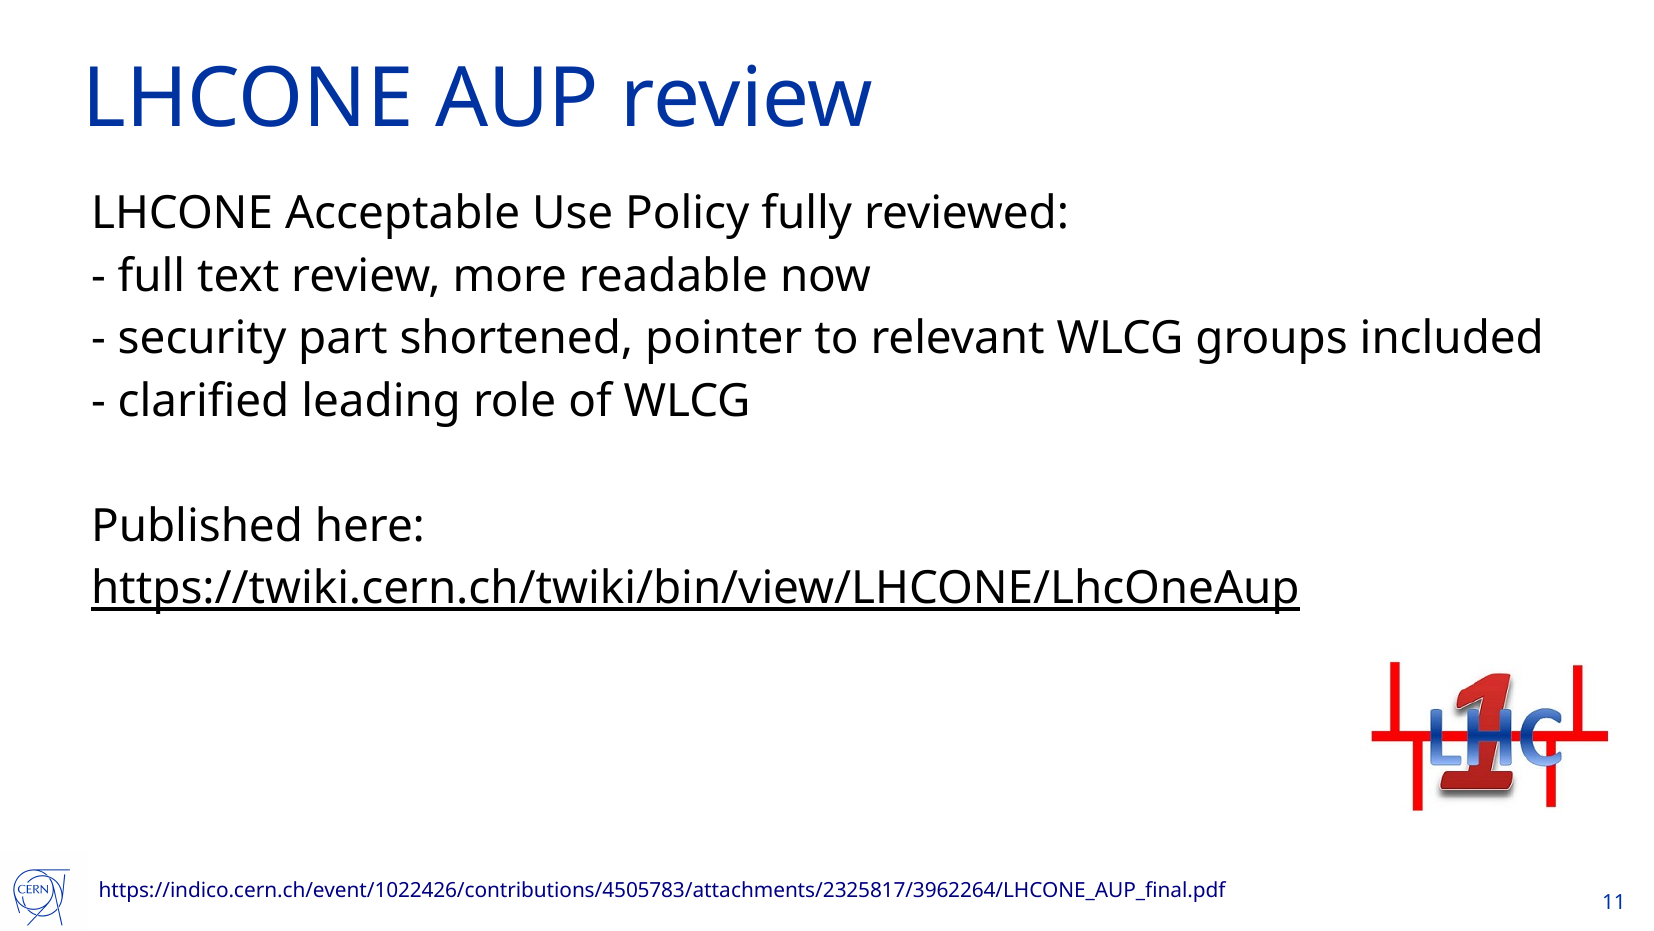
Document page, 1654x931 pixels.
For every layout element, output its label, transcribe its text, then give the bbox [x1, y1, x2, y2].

text_box LHCONE Acceptable Use Policy fully reviewed: - full text review, more readable now - security part shortened, pointer to relevant WLCG groups included - clarified leading role of WLCG Published here: https://twiki.cern.ch/twiki/bin/view/LHCONE/LhcOneAup [76, 172, 1601, 792]
text_box https://indico.cern.ch/event/1022426/contributions/4505783/attachments/2325817/3962264/LHCONE_AUP_final.pdf [83, 867, 1578, 931]
picture [0, 850, 127, 931]
picture [1358, 649, 1618, 824]
title LHCONE AUP review [82, 37, 1571, 142]
